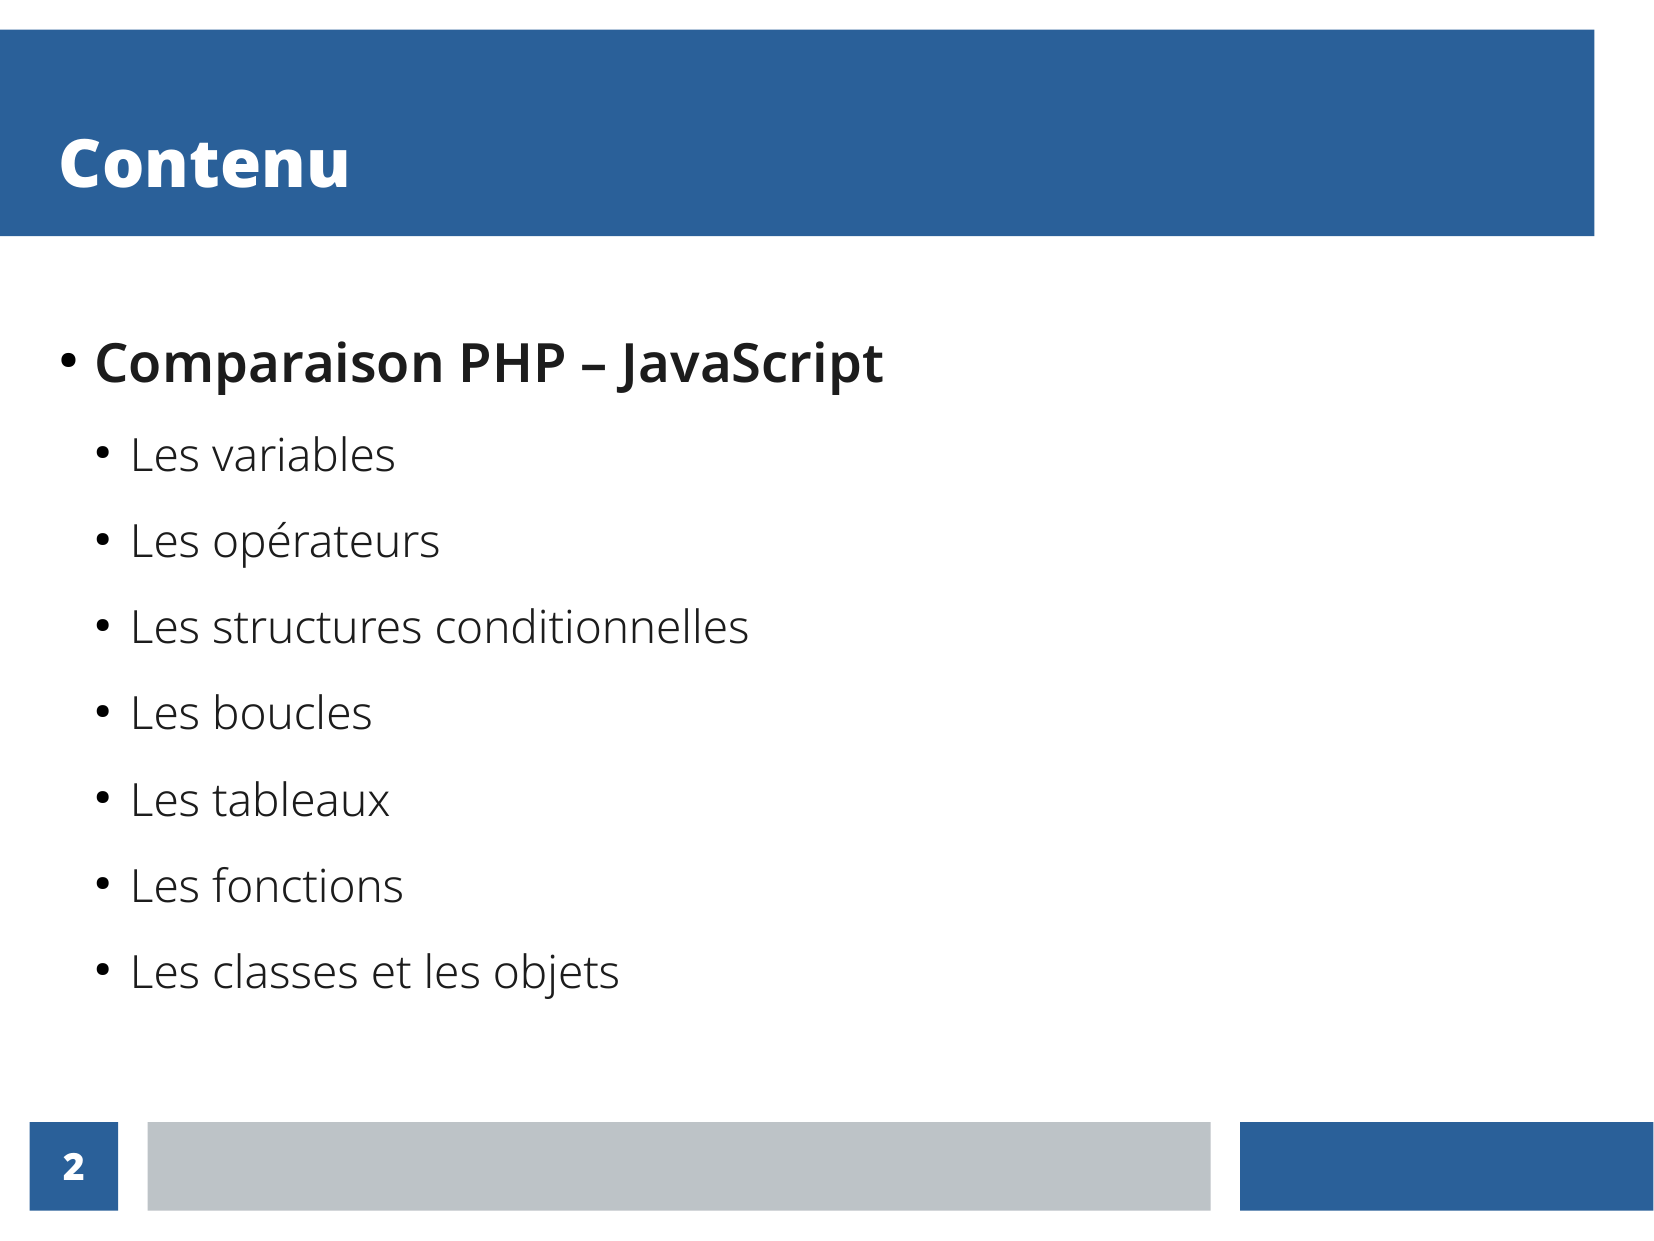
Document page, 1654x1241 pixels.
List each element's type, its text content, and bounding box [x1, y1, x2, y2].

title Contenu [59, 59, 1595, 207]
list Comparaison PHP – JavaScript Les variables Les opérateurs Les structures conditionnelles Les boucles Les tableaux Les fonctions Les classes et les objets [59, 324, 1565, 1093]
